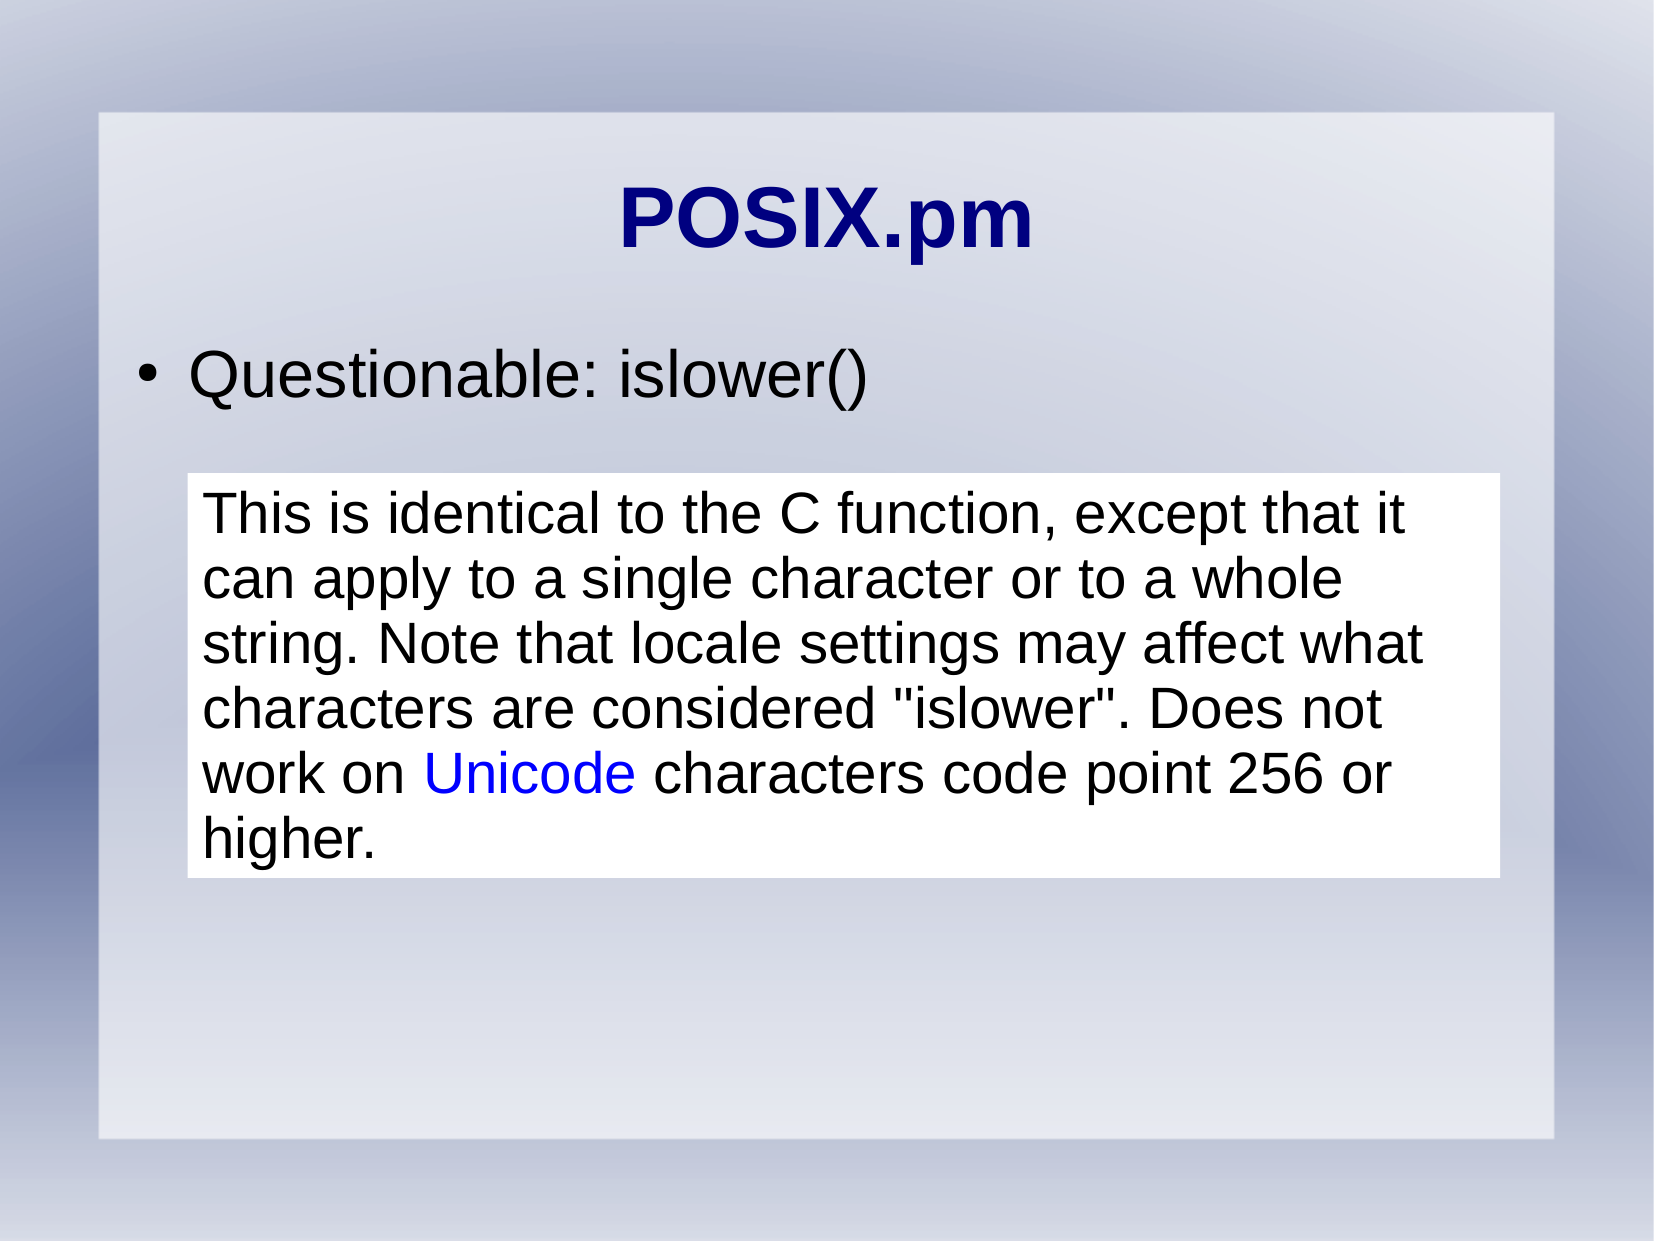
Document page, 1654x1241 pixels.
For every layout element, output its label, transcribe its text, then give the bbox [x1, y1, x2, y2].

list Questionable: islower() [118, 336, 1506, 1156]
picture [0, 0, 1654, 1241]
text_box This is identical to the C function, except that it can apply to a single character or to a whole string. Note that locale settings may affect what characters are considered "islower". Does not work on Unicode characters code point 256 or higher. [187, 473, 1501, 878]
title POSIX.pm [118, 114, 1536, 322]
text_box [426, 579, 457, 651]
